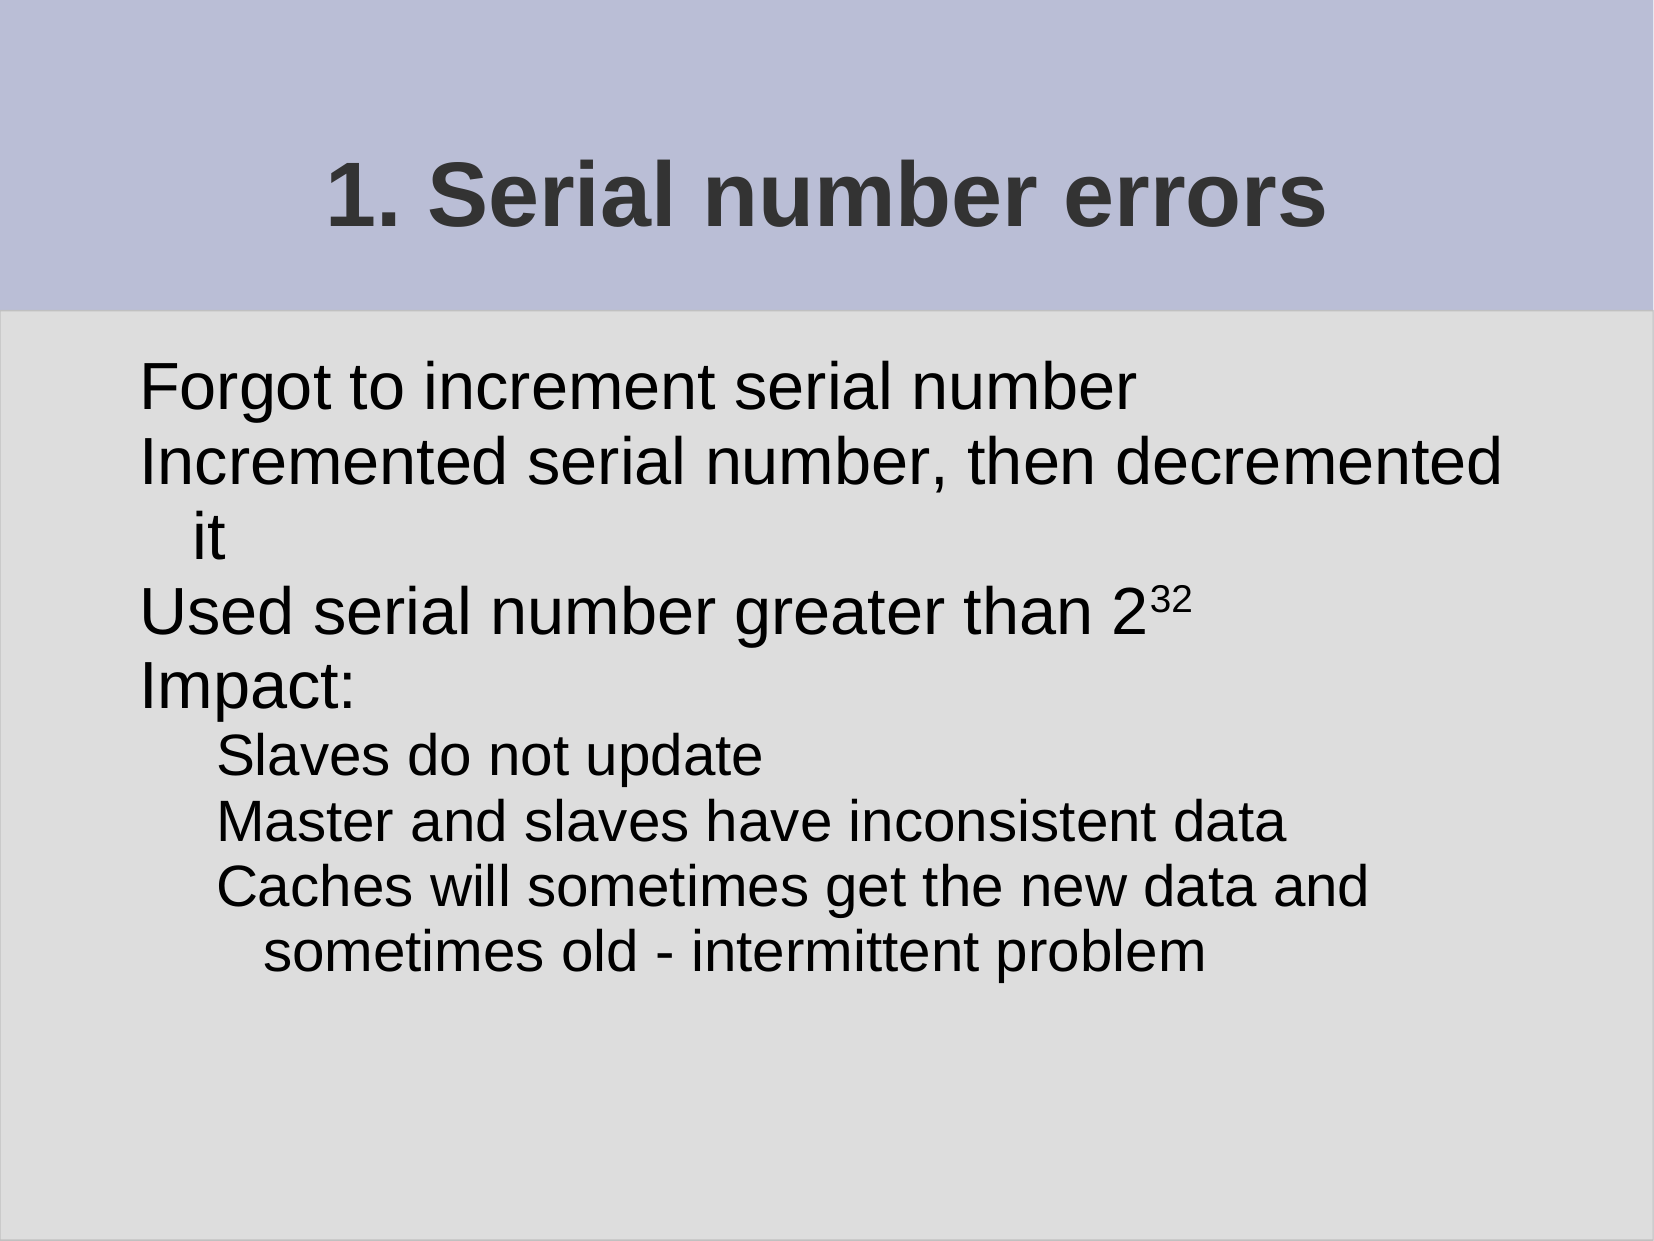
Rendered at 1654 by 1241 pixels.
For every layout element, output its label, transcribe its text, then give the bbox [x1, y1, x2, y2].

list Forgot to increment serial number Incremented serial number, then decremented it Used serial number greater than 232 Impact: Slaves do not update Master and slaves have inconsistent data Caches will sometimes get the new data and sometimes old - intermittent problem [121, 344, 1534, 1127]
title 1. Serial number errors [121, 91, 1534, 299]
